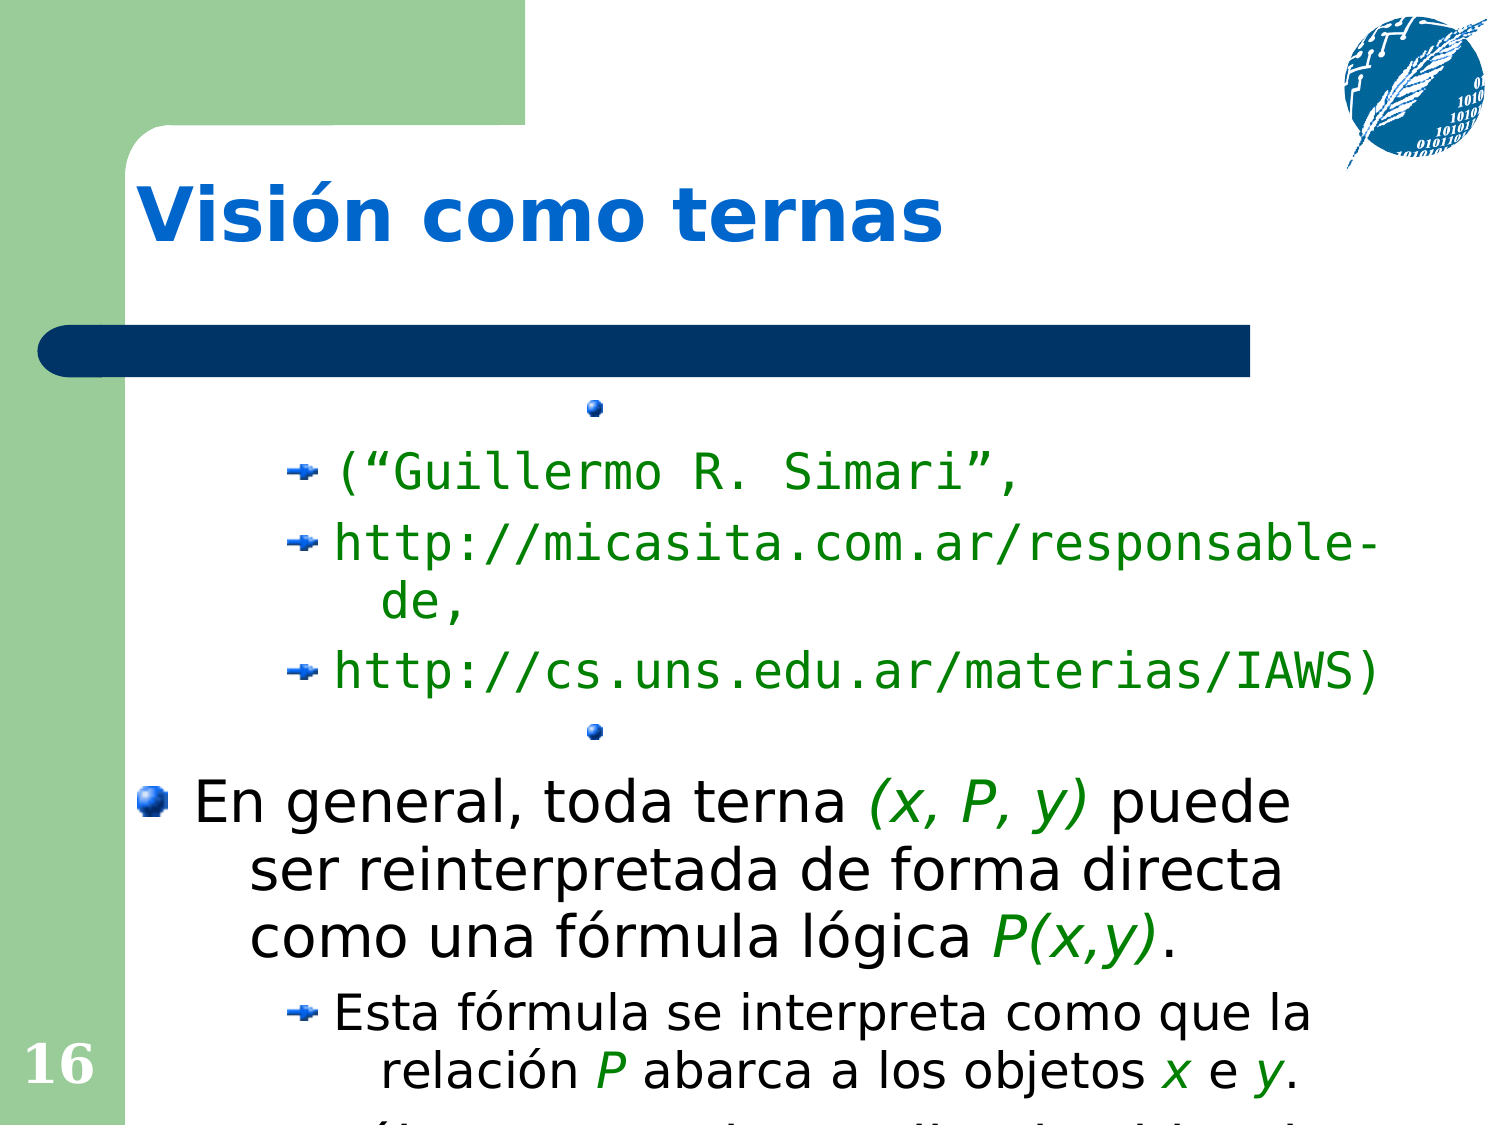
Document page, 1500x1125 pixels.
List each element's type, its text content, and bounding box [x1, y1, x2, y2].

picture [1436, 127, 1450, 136]
picture [1341, 15, 1487, 172]
title Visión como ternas [136, 135, 1413, 302]
list (“Guillermo R. Simari”, http://micasita.com.ar/responsable-de, http://cs.uns.edu.ar/materias/IAWS) En general, toda terna (x, P, y) puede ser reinterpretada de forma directa como una fórmula lógica P(x,y). Esta fórmula se interpreta como que la relación P abarca a los objetos x e y. RDF sólo contempla predicados binarios. [137, 386, 1400, 1125]
picture [1427, 138, 1431, 148]
picture [1433, 139, 1440, 147]
picture [1416, 140, 1425, 149]
